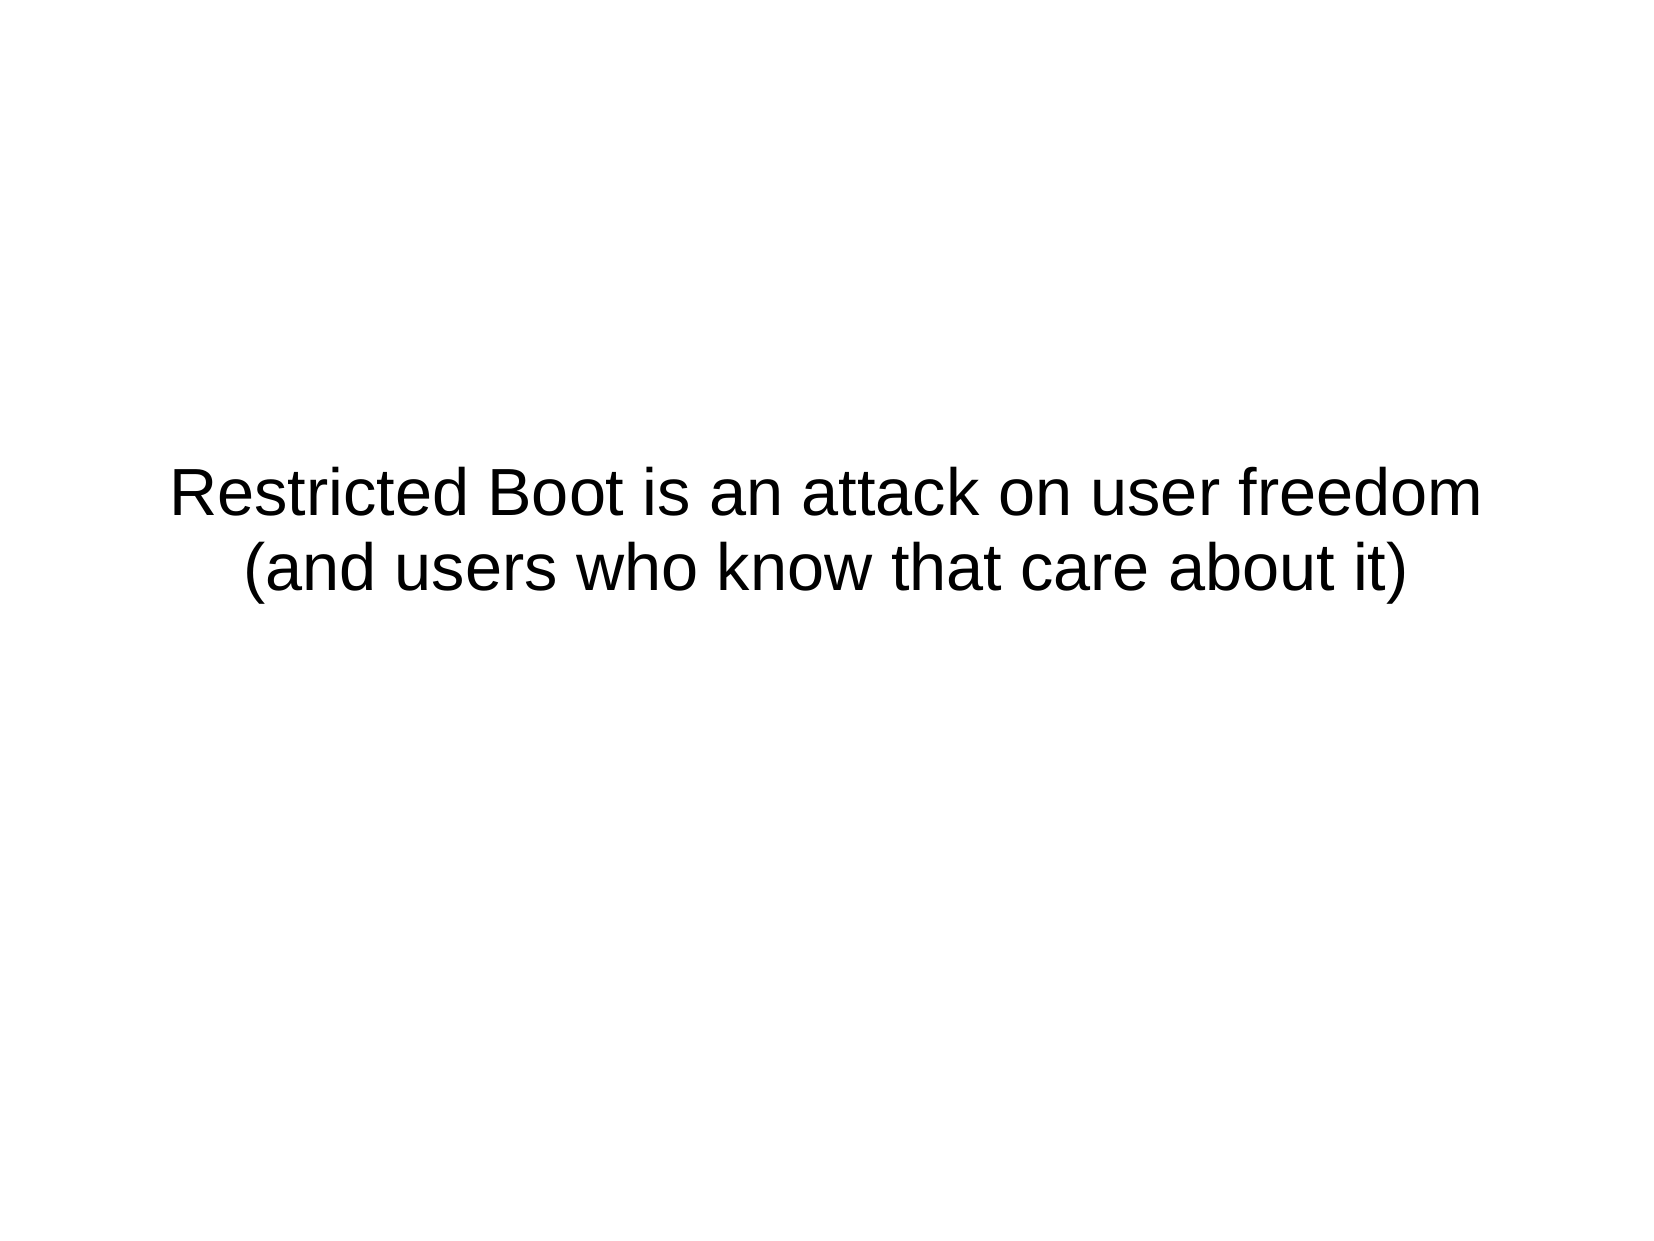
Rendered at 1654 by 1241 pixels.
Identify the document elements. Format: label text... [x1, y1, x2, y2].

subtitle Restricted Boot is an attack on user freedom (and users who know that care about it) [82, 49, 1571, 1010]
